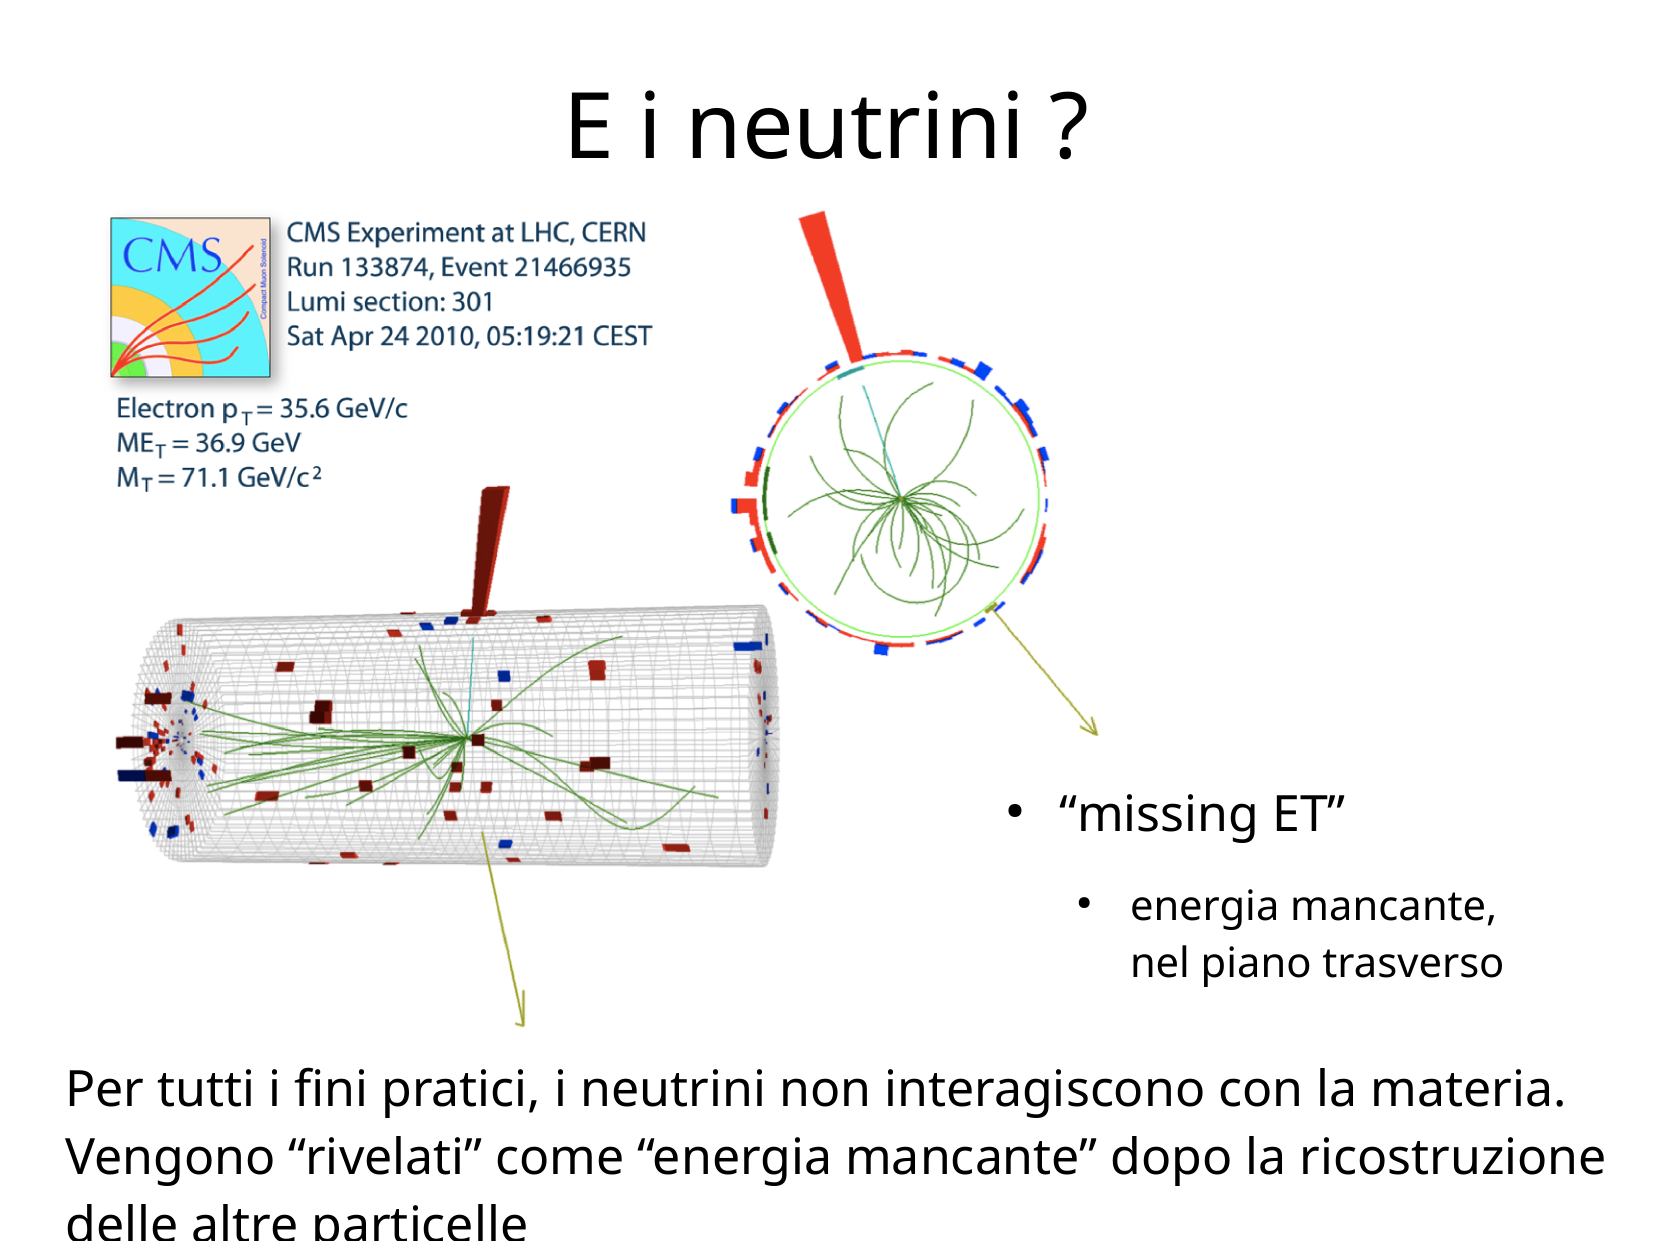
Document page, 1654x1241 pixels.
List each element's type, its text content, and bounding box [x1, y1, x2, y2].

picture [96, 203, 1119, 1029]
title E i neutrini ? [82, 19, 1571, 227]
list “missing ET” energia mancante, nel piano trasverso [988, 777, 1626, 1003]
text_box Per tutti i fini pratici, i neutrini non interagiscono con la materia. Vengono “rivelati” come “energia mancante” dopo la ricostruzione delle altre particelle [50, 1045, 1603, 1229]
